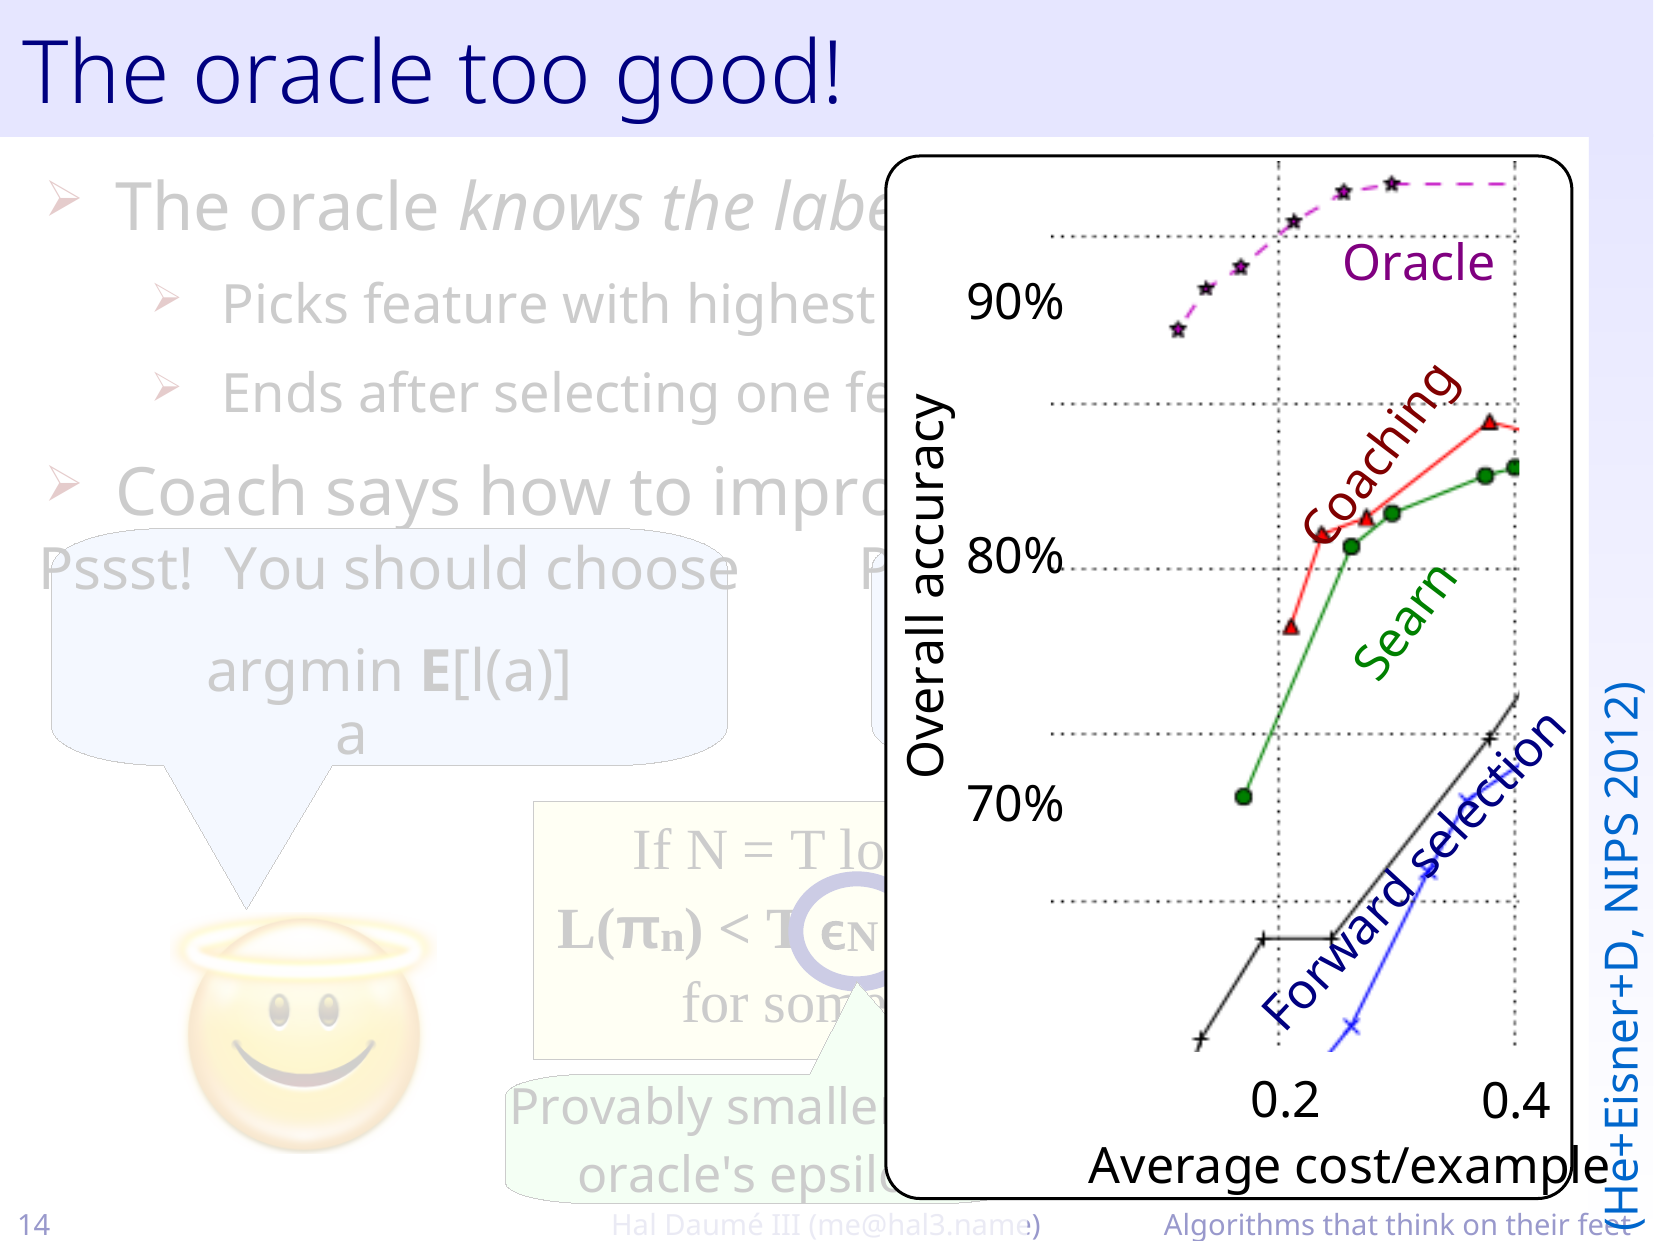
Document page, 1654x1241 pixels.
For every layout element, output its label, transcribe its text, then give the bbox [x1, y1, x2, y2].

text_box 0.4 [1481, 1064, 1543, 1135]
text_box (He+Eisner+D, NIPS 2012) [1585, 687, 1648, 1235]
text_box Oracle [1342, 227, 1482, 293]
text_box Average cost/example [1088, 1130, 1534, 1189]
text_box Coaching [1283, 369, 1450, 560]
picture [1090, 877, 1581, 1203]
text_box 80% [966, 519, 1051, 591]
list The oracle knows the label Picks feature with highest y*value*weight Ends after selecting one feature Coach says how to improve, not the best thing to do [1554, 159, 1575, 877]
text_box Searn [1335, 562, 1457, 693]
text_box [11, 141, 1572, 1241]
picture [1050, 161, 1520, 1052]
title The oracle too good! [22, 8, 1639, 131]
text_box Forward selection [1245, 730, 1538, 1038]
picture [1051, 300, 1058, 316]
text_box Overall accuracy [889, 441, 949, 780]
picture [1051, 554, 1058, 570]
text_box 90% [966, 265, 1051, 337]
picture [1051, 802, 1058, 818]
text_box 0.2 [1250, 1064, 1312, 1130]
text_box 70% [966, 768, 1051, 839]
